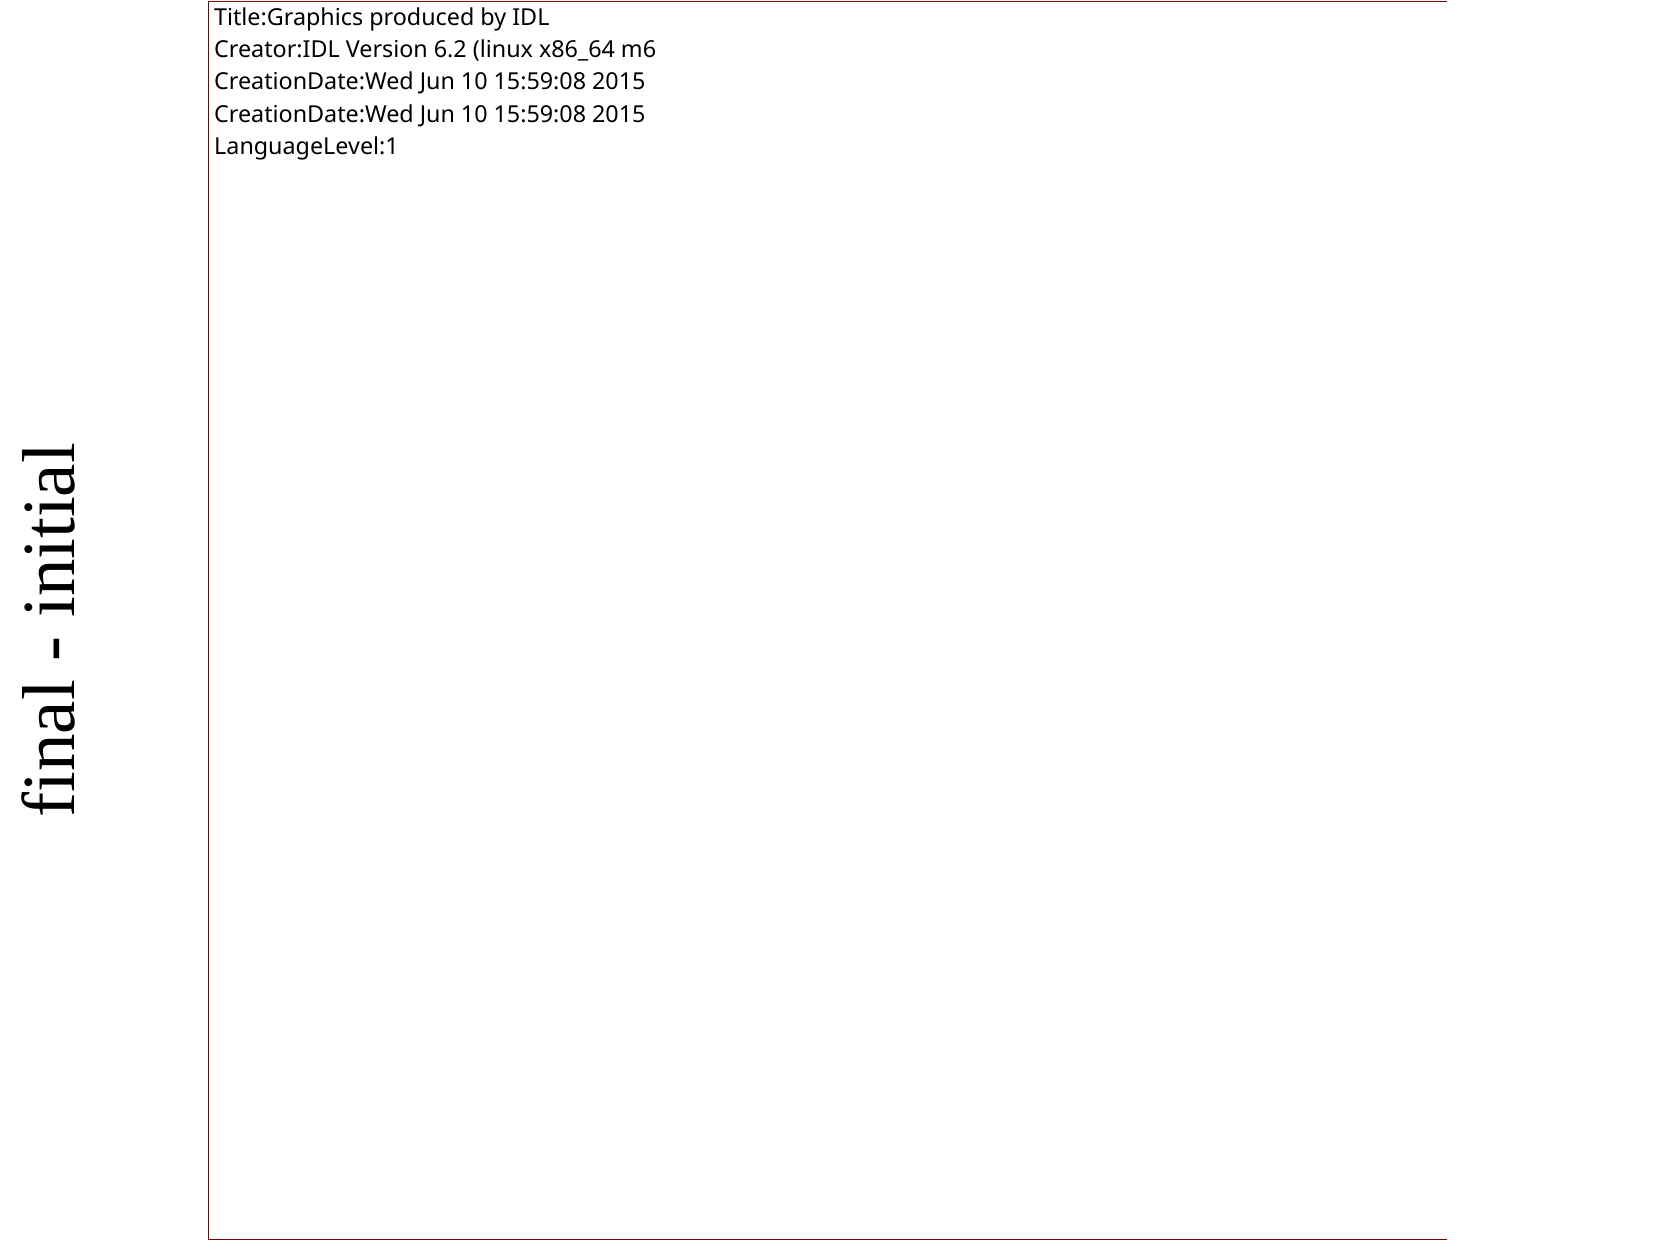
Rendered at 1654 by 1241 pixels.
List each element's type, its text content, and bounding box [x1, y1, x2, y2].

text_box final - initial [0, 408, 99, 833]
picture [206, 0, 1447, 1240]
